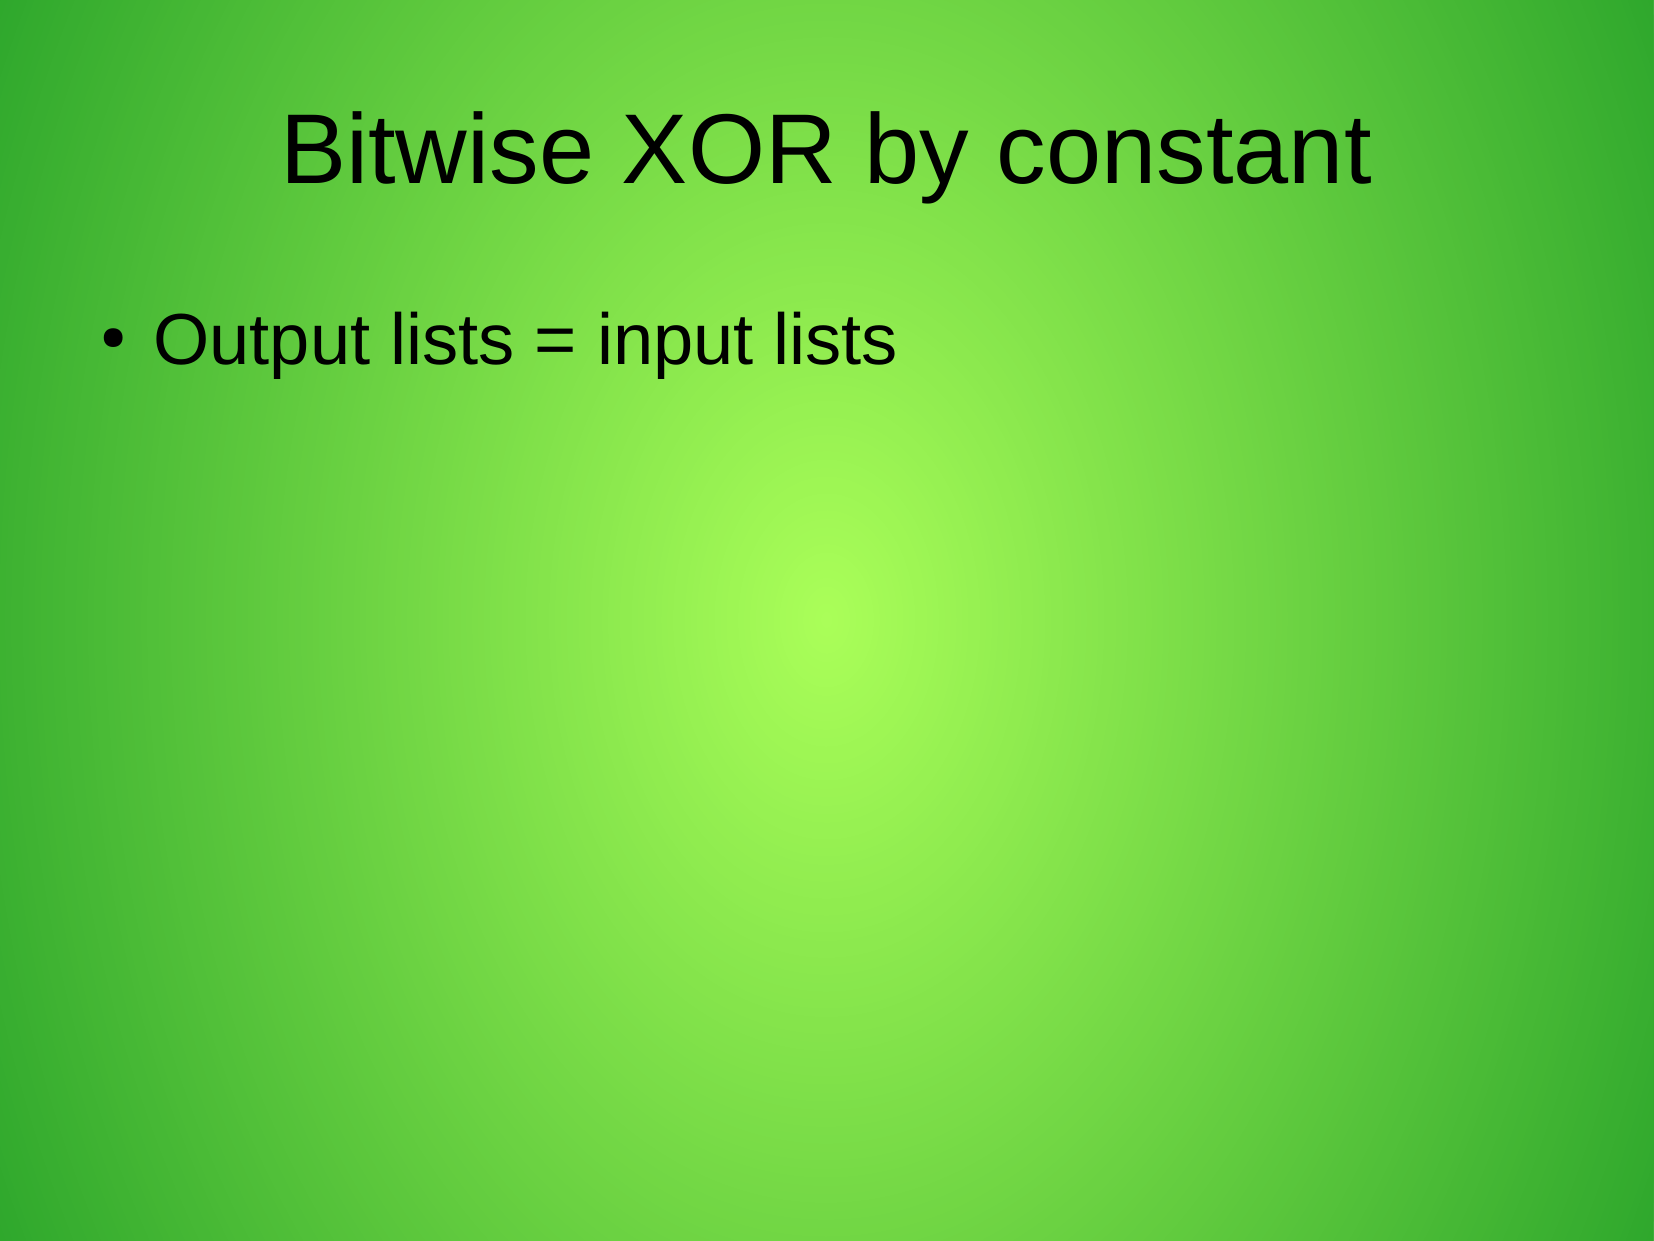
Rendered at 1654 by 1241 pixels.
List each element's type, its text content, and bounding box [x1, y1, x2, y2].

list Output lists = input lists [82, 299, 1571, 1019]
title Bitwise XOR by constant [82, 47, 1571, 252]
